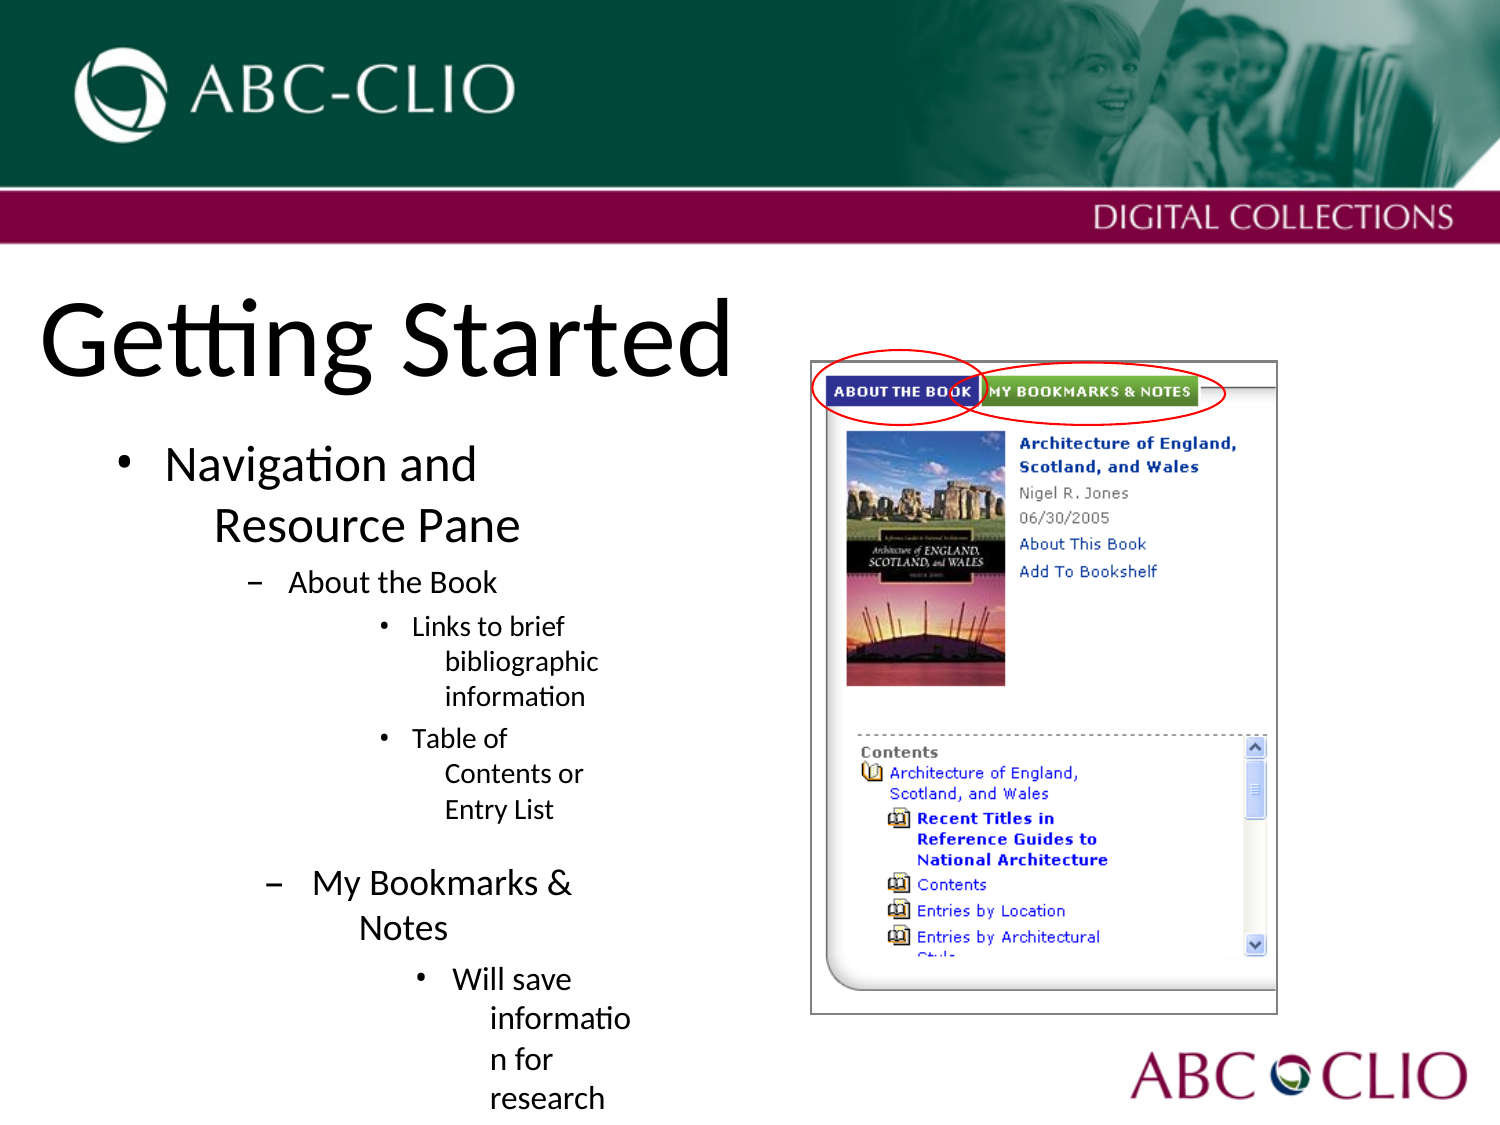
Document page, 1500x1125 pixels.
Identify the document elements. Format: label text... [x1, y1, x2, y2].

picture [814, 362, 978, 423]
text_box My Bookmarks & Notes Will save information for research purposes [100, 773, 662, 1038]
title Getting Started [24, 246, 1300, 426]
picture [969, 362, 1044, 372]
list Navigation and Resource Pane About the Book Links to brief bibliographic information Table of Contents or Entry List [99, 422, 625, 863]
picture [812, 362, 1276, 1013]
picture [952, 376, 986, 408]
picture [0, 0, 1500, 246]
picture [812, 362, 831, 380]
picture [87, 1020, 1500, 1125]
title Getting Started [847, 352, 953, 360]
picture [974, 364, 1223, 423]
